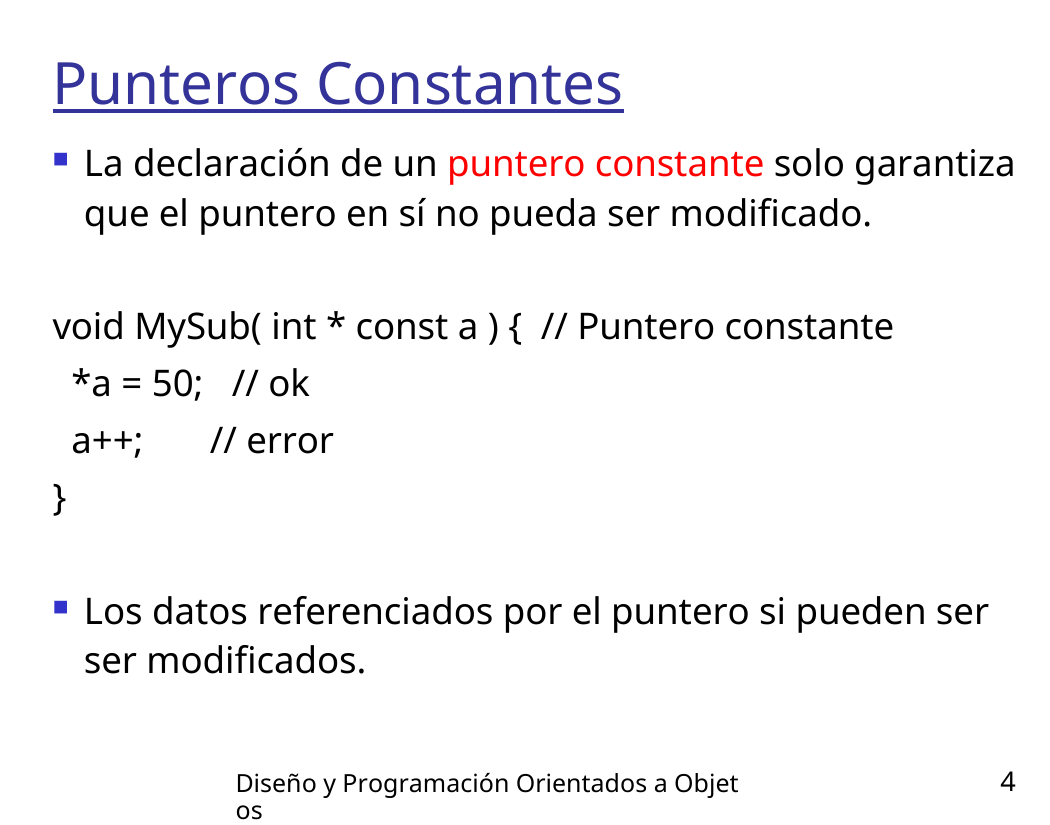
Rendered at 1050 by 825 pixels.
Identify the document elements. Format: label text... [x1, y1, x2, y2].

title Punteros Constantes [37, 19, 1026, 129]
list La declaración de un puntero constante solo garantiza que el puntero en sí no pueda ser modificado. void MySub( int * const a ) { // Puntero constante *a = 50; // ok a++; // error } Los datos referenciados por el puntero si pueden ser ser modificados. [52, 137, 1024, 728]
